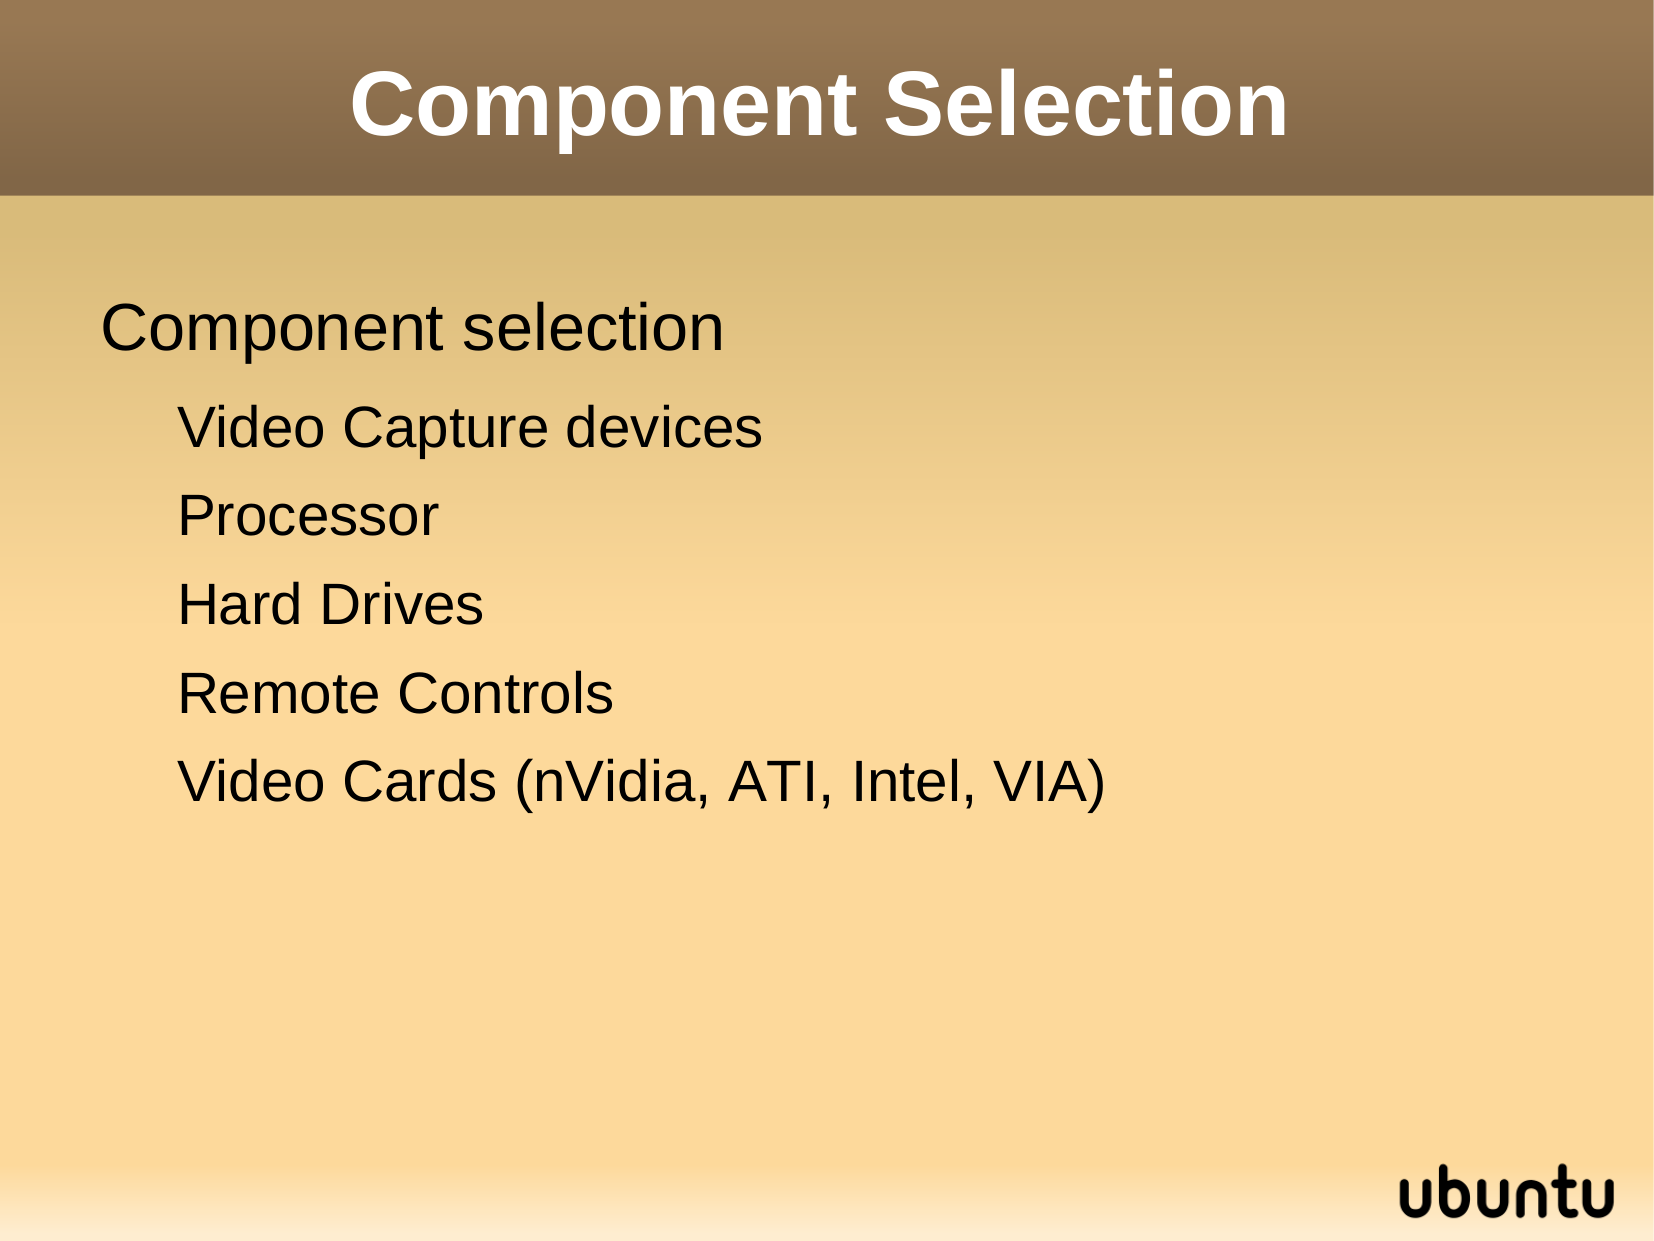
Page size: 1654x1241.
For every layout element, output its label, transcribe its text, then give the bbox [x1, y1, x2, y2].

picture [0, 0, 1654, 1241]
title Component Selection [76, 7, 1565, 200]
list Component selection Video Capture devices Processor Hard Drives Remote Controls Video Cards (nVidia, ATI, Intel, VIA) [82, 290, 1571, 1094]
